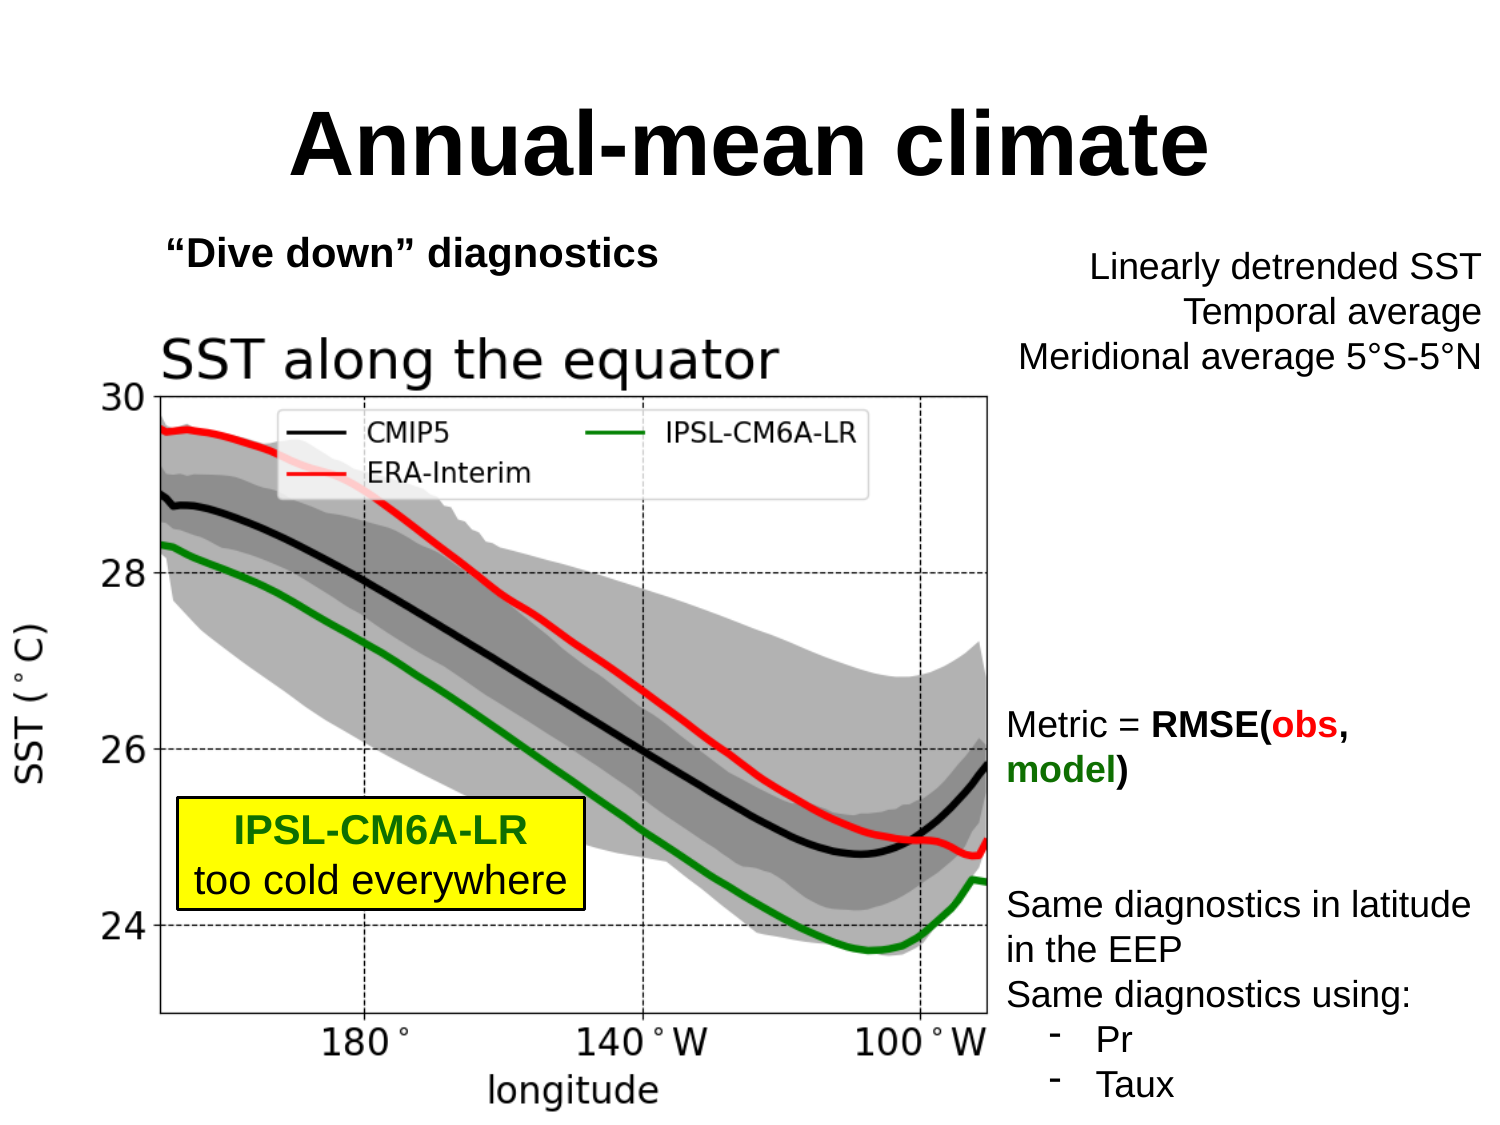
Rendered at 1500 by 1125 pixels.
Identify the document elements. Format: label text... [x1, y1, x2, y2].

text_box “Dive down” diagnostics [150, 218, 675, 283]
title Annual-mean climate [75, 45, 1425, 233]
picture [0, 324, 1004, 1125]
text_box Metric = RMSE(obs, model) Same diagnostics in latitude in the EEP Same diagnostics using: Pr Taux [988, 649, 1500, 1112]
text_box IPSL-CM6A-LR too cold everywhere [177, 797, 585, 910]
text_box Linearly detrended SST Temporal average Meridional average 5°S-5°N [988, 236, 1500, 384]
